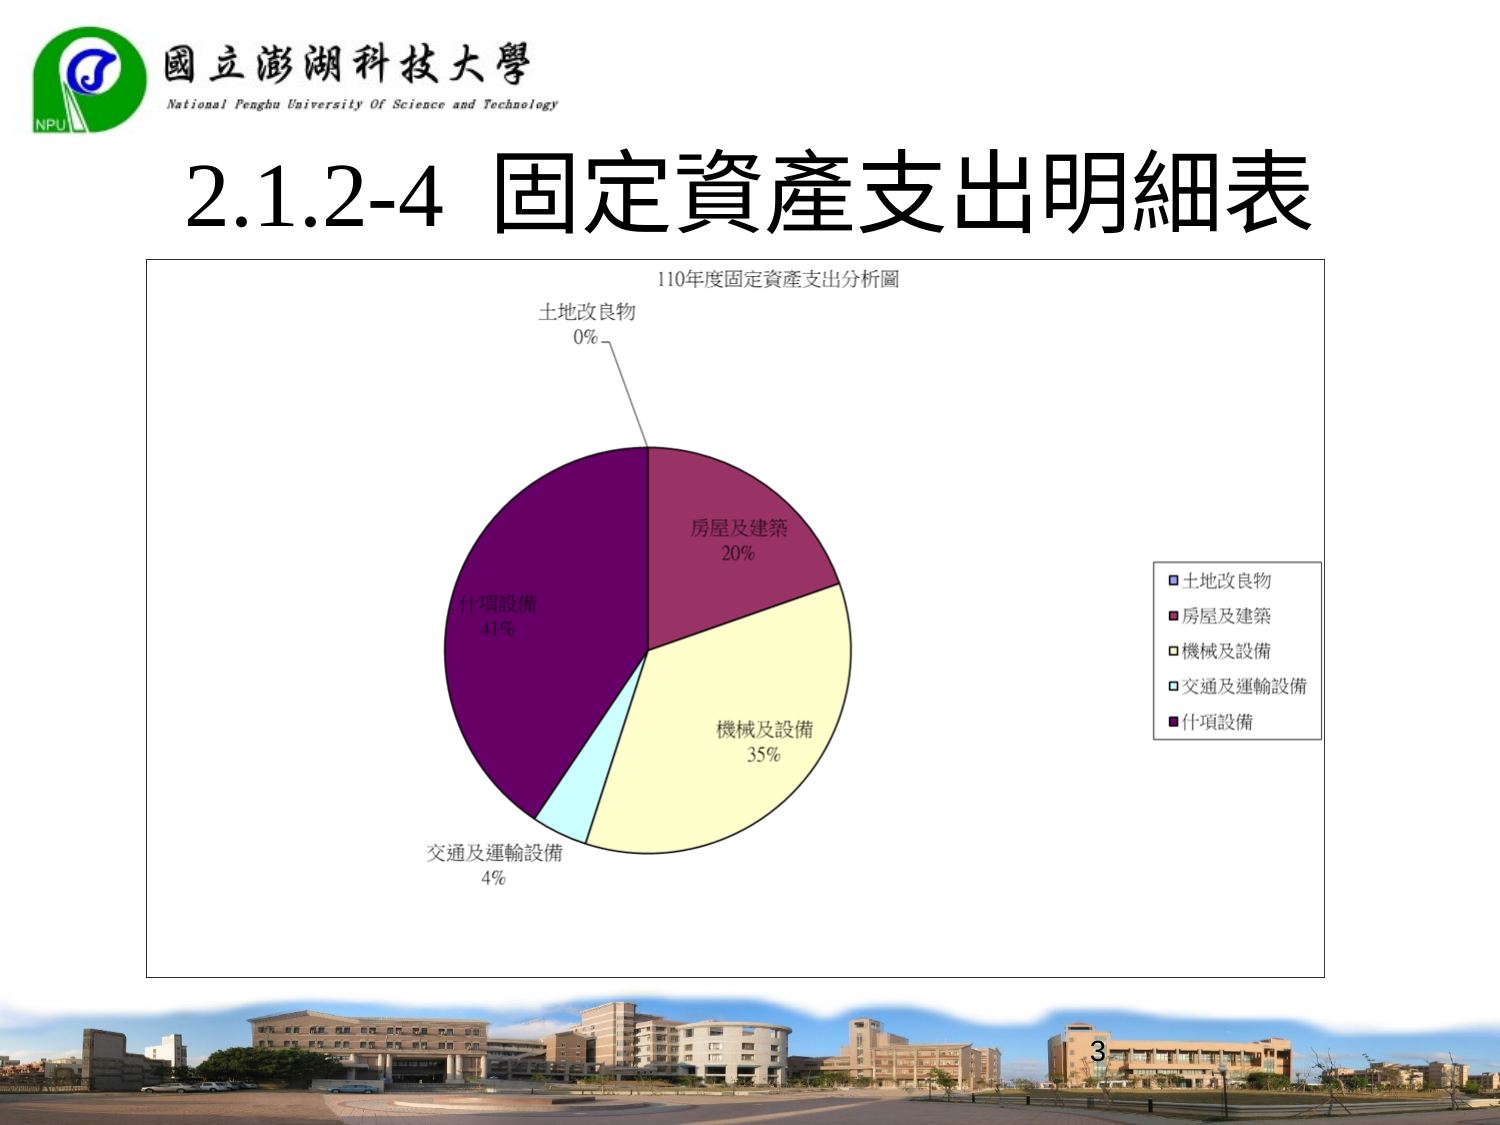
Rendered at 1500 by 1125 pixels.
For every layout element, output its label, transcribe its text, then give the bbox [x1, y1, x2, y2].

title 2.1.2-4 固定資產支出明細表 [75, 126, 1426, 244]
picture [146, 259, 1325, 978]
